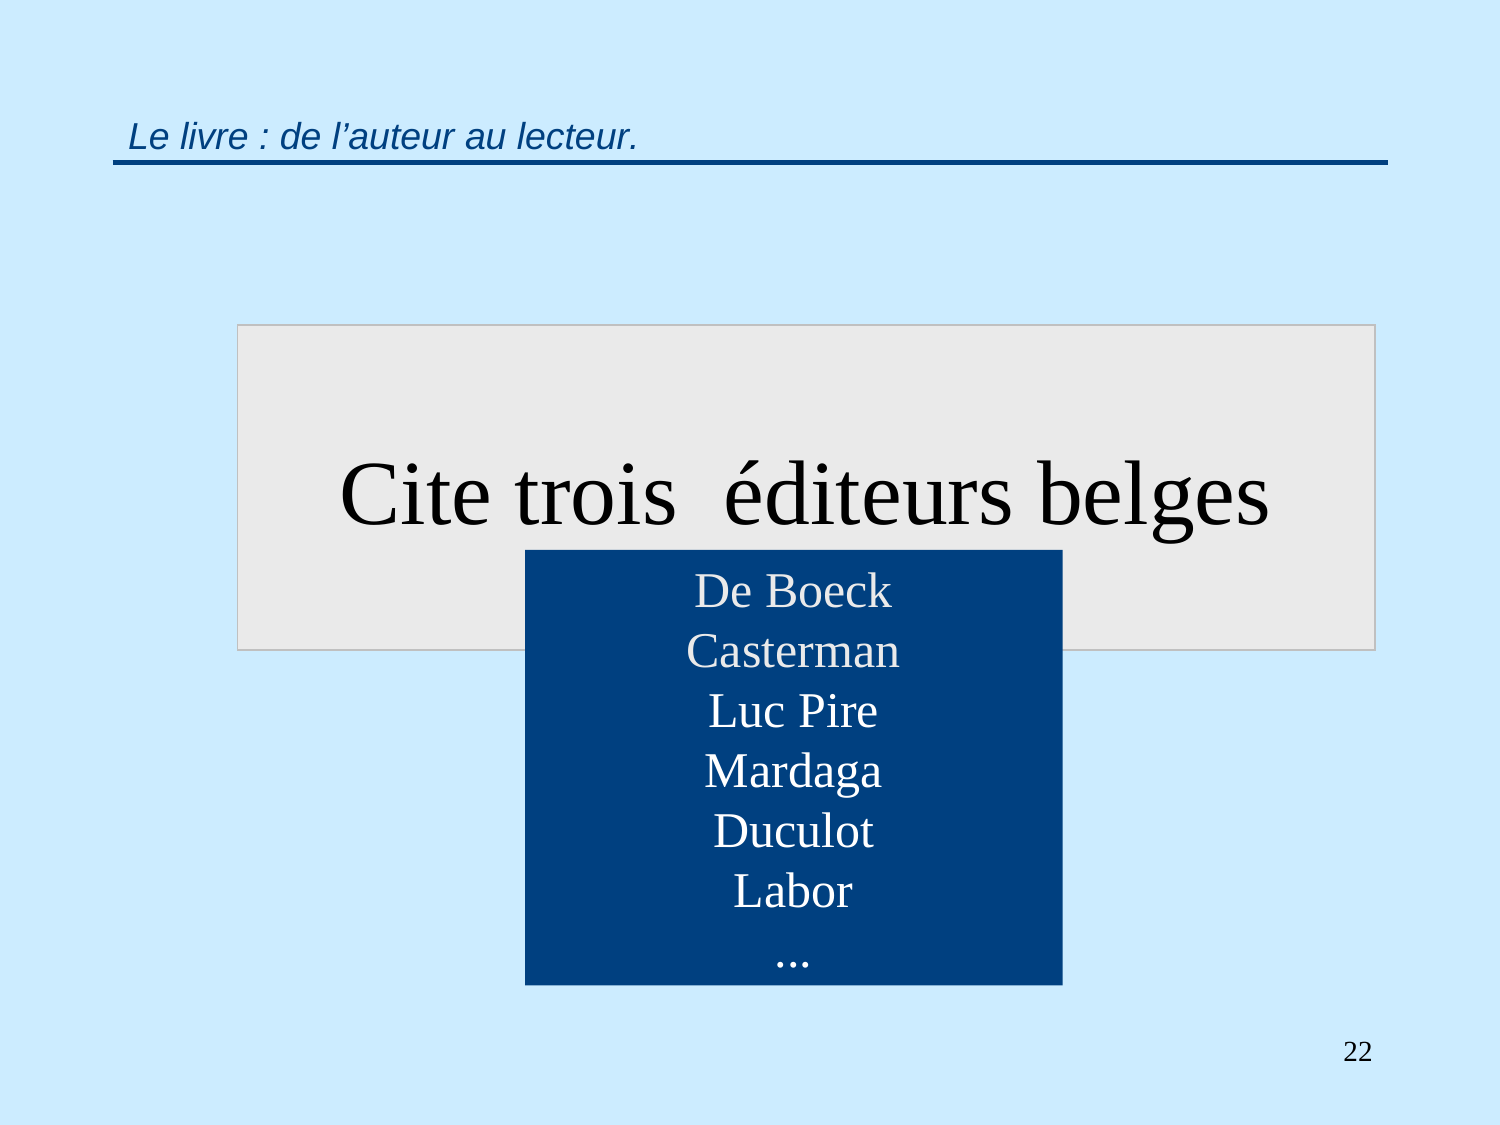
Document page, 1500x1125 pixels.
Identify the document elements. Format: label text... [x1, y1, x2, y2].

text_box Le livre : de l’auteur au lecteur. [113, 104, 655, 160]
text_box De Boeck Casterman Luc Pire Mardaga Duculot Labor ... [525, 549, 1063, 986]
title Cite trois éditeurs belges [237, 324, 1375, 651]
